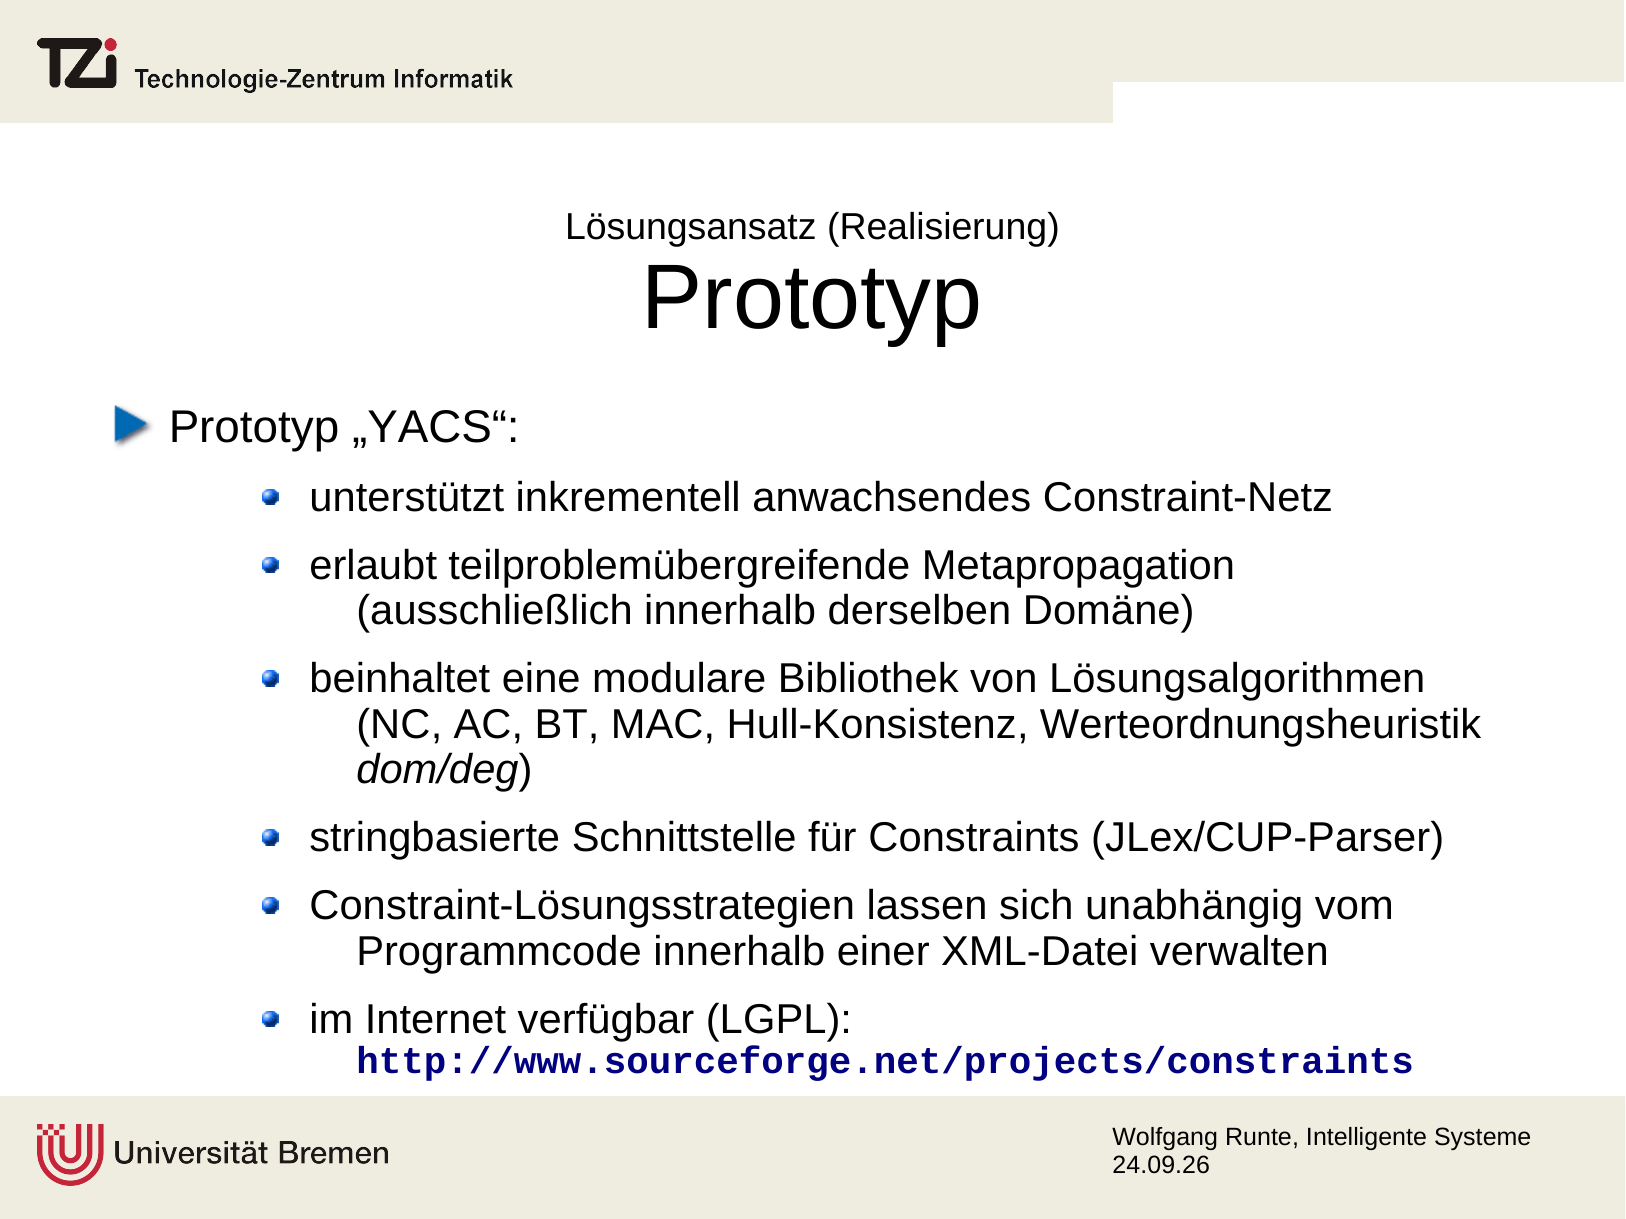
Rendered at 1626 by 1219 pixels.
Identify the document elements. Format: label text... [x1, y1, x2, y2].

picture [37, 38, 513, 93]
picture [37, 1124, 388, 1186]
title Lösungsansatz (Realisierung) Prototyp [112, 162, 1513, 393]
list Prototyp „YACS“: unterstützt inkrementell anwachsendes Constraint-Netz erlaubt teilproblemübergreifende Metapropagation (ausschließlich innerhalb derselben Domäne) beinhaltet eine modulare Bibliothek von Lösungsalgorithmen (NC, AC, BT, MAC, Hull-Konsistenz, Werteordnungsheuristik dom/deg) stringbasierte Schnittstelle für Constraints (JLex/CUP-Parser) Constraint-Lösungsstrategien lassen sich unabhängig vom Programmcode innerhalb einer XML-Datei verwalten im Internet verfügbar (LGPL): http://www.sourceforge.net/projects/constraints [112, 402, 1513, 1096]
